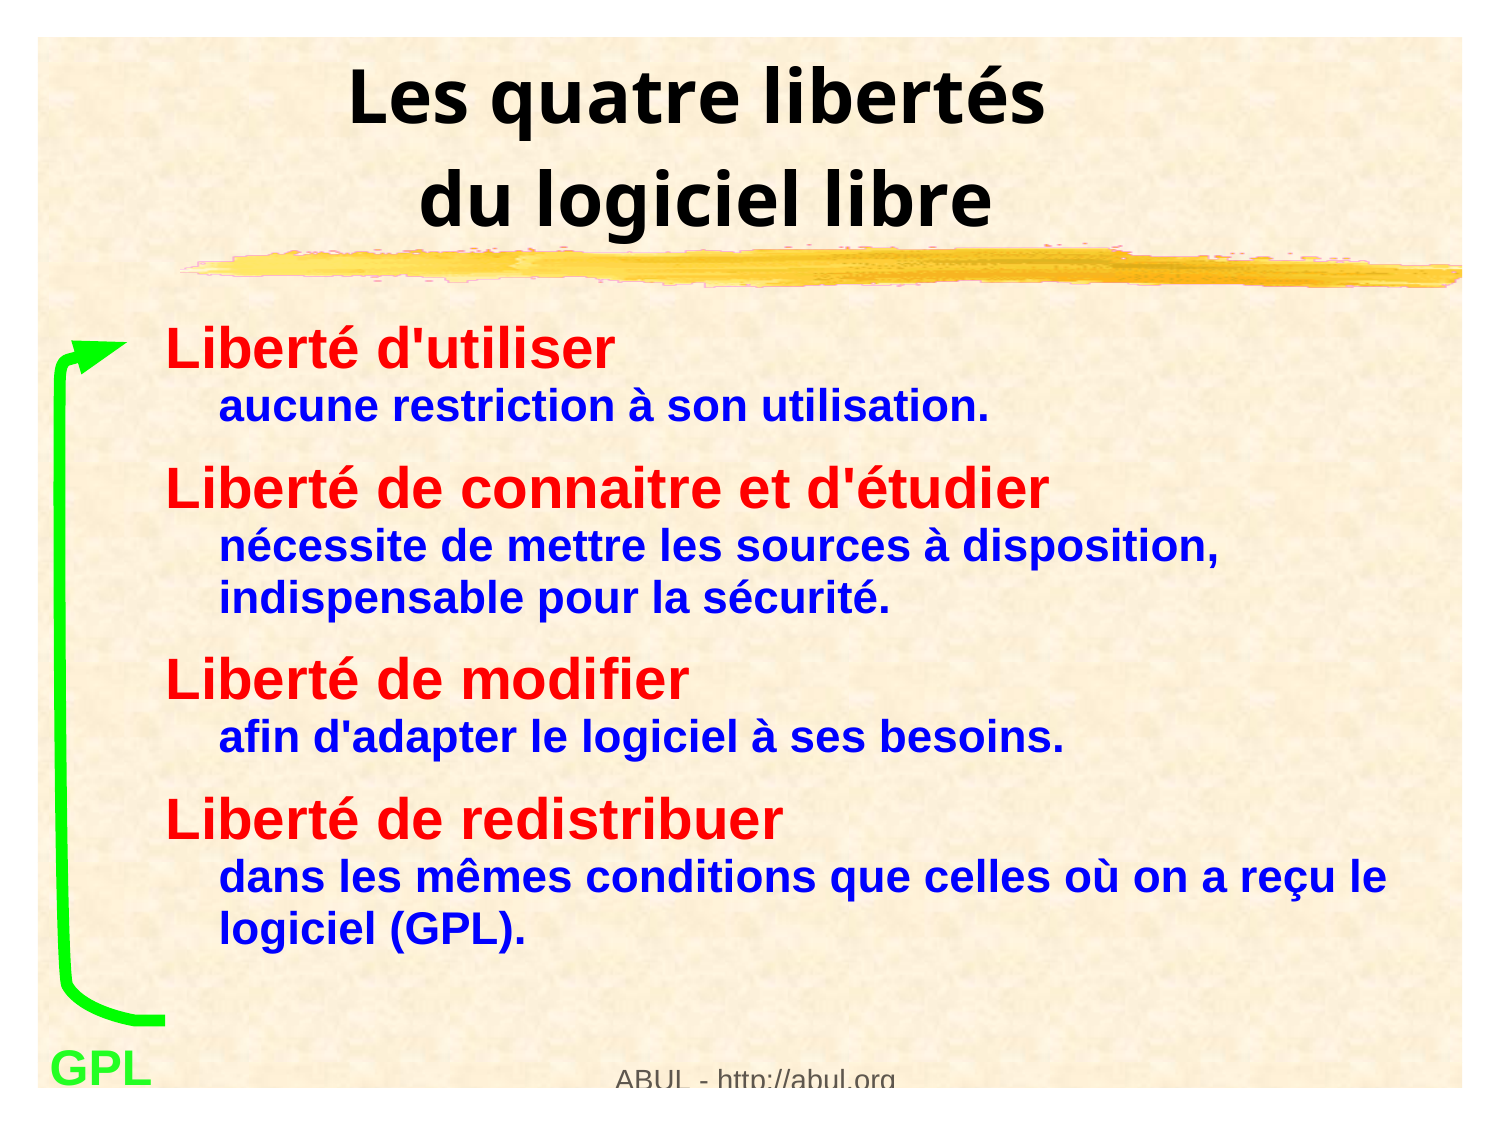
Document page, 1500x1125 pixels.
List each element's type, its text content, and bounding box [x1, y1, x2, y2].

title Les quatre libertés du logiciel libre [101, 39, 1312, 253]
text_box GPL [37, 1039, 176, 1105]
picture [37, 37, 1463, 1088]
list Liberté d'utiliser aucune restriction à son utilisation. Liberté de connaitre et d'étudier nécessite de mettre les sources à disposition, indispensable pour la sécurité. Liberté de modifier afin d'adapter le logiciel à ses besoins. Liberté de redistribuer dans les mêmes conditions que celles où on a reçu le logiciel (GPL). [133, 307, 1408, 1107]
